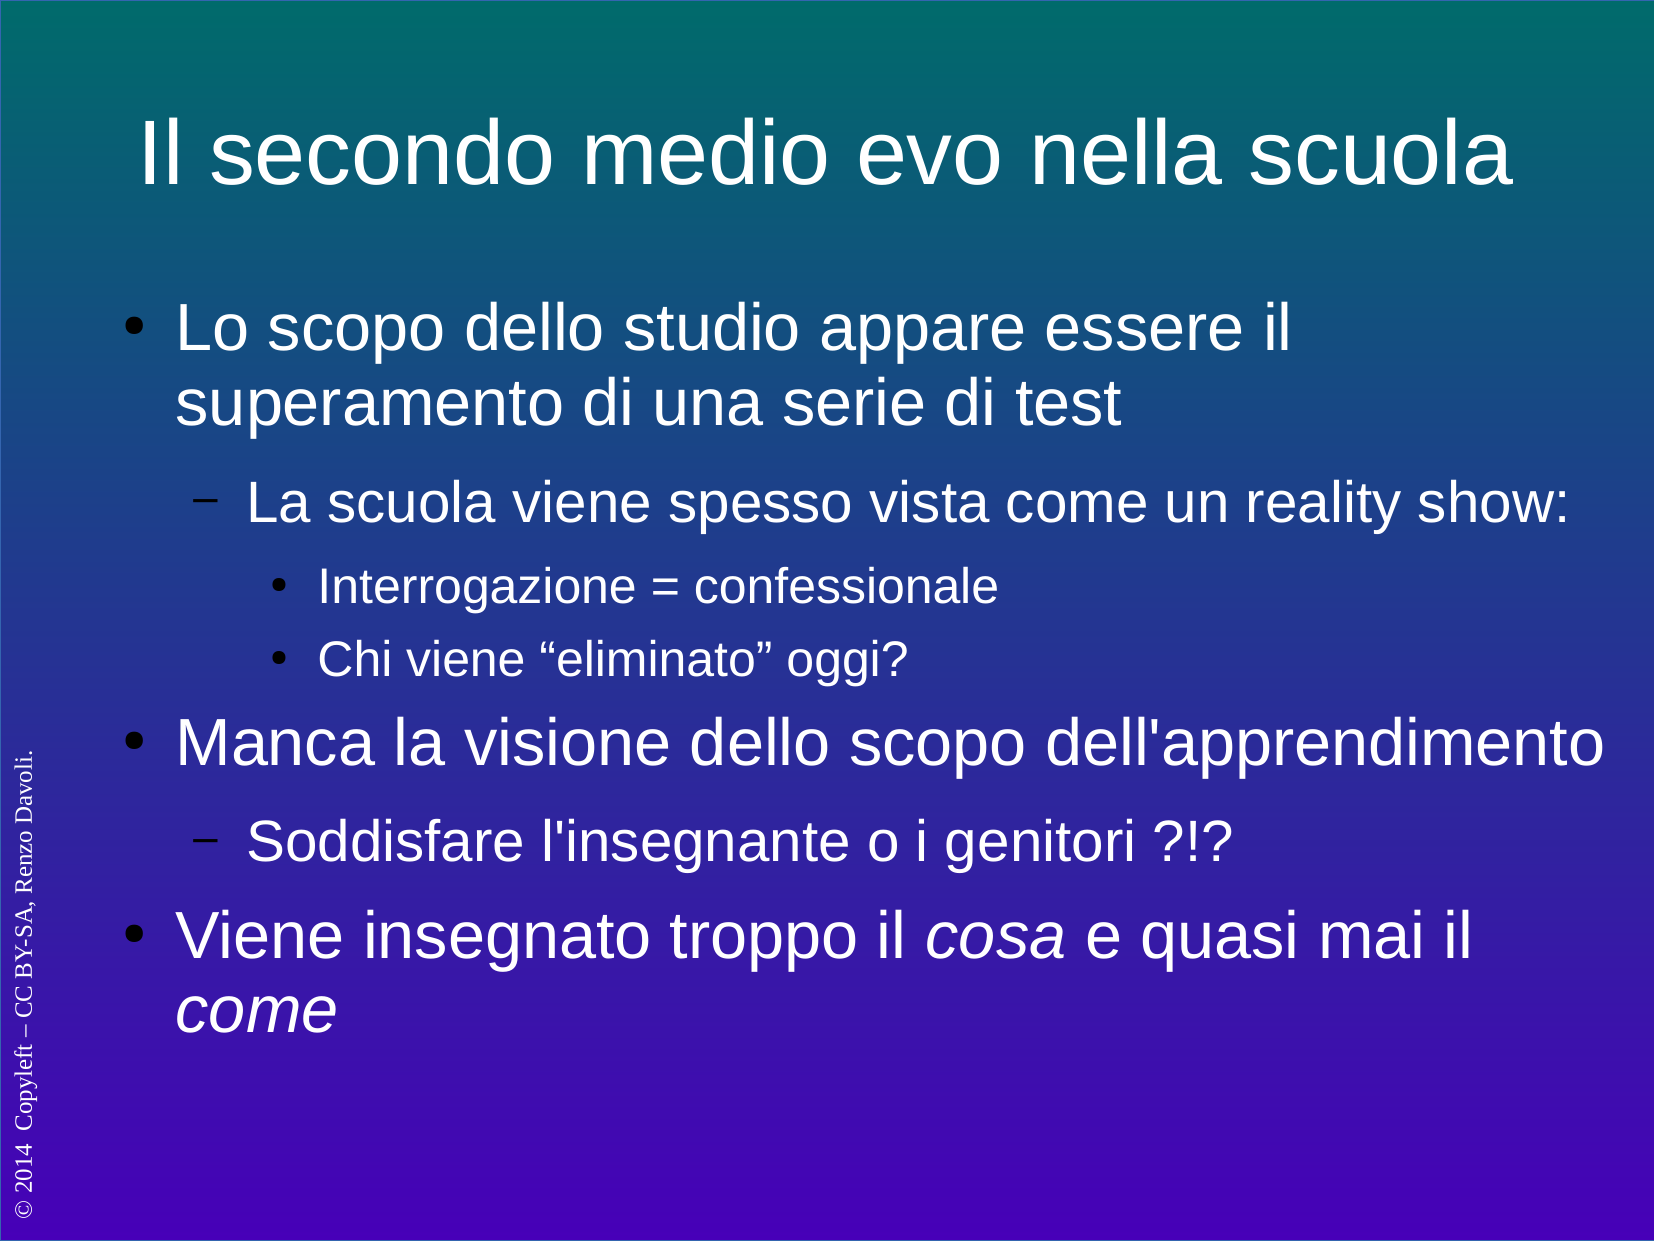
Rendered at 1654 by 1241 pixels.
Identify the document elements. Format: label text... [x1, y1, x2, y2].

list Lo scopo dello studio appare essere il superamento di una serie di test La scuola viene spesso vista come un reality show: Interrogazione = confessionale Chi viene “eliminato” oggi? Manca la visione dello scopo dell'apprendimento Soddisfare l'insegnante o i genitori ?!? Viene insegnato troppo il cosa e quasi mai il come [104, 290, 1636, 1171]
title Il secondo medio evo nella scuola [82, 49, 1571, 257]
